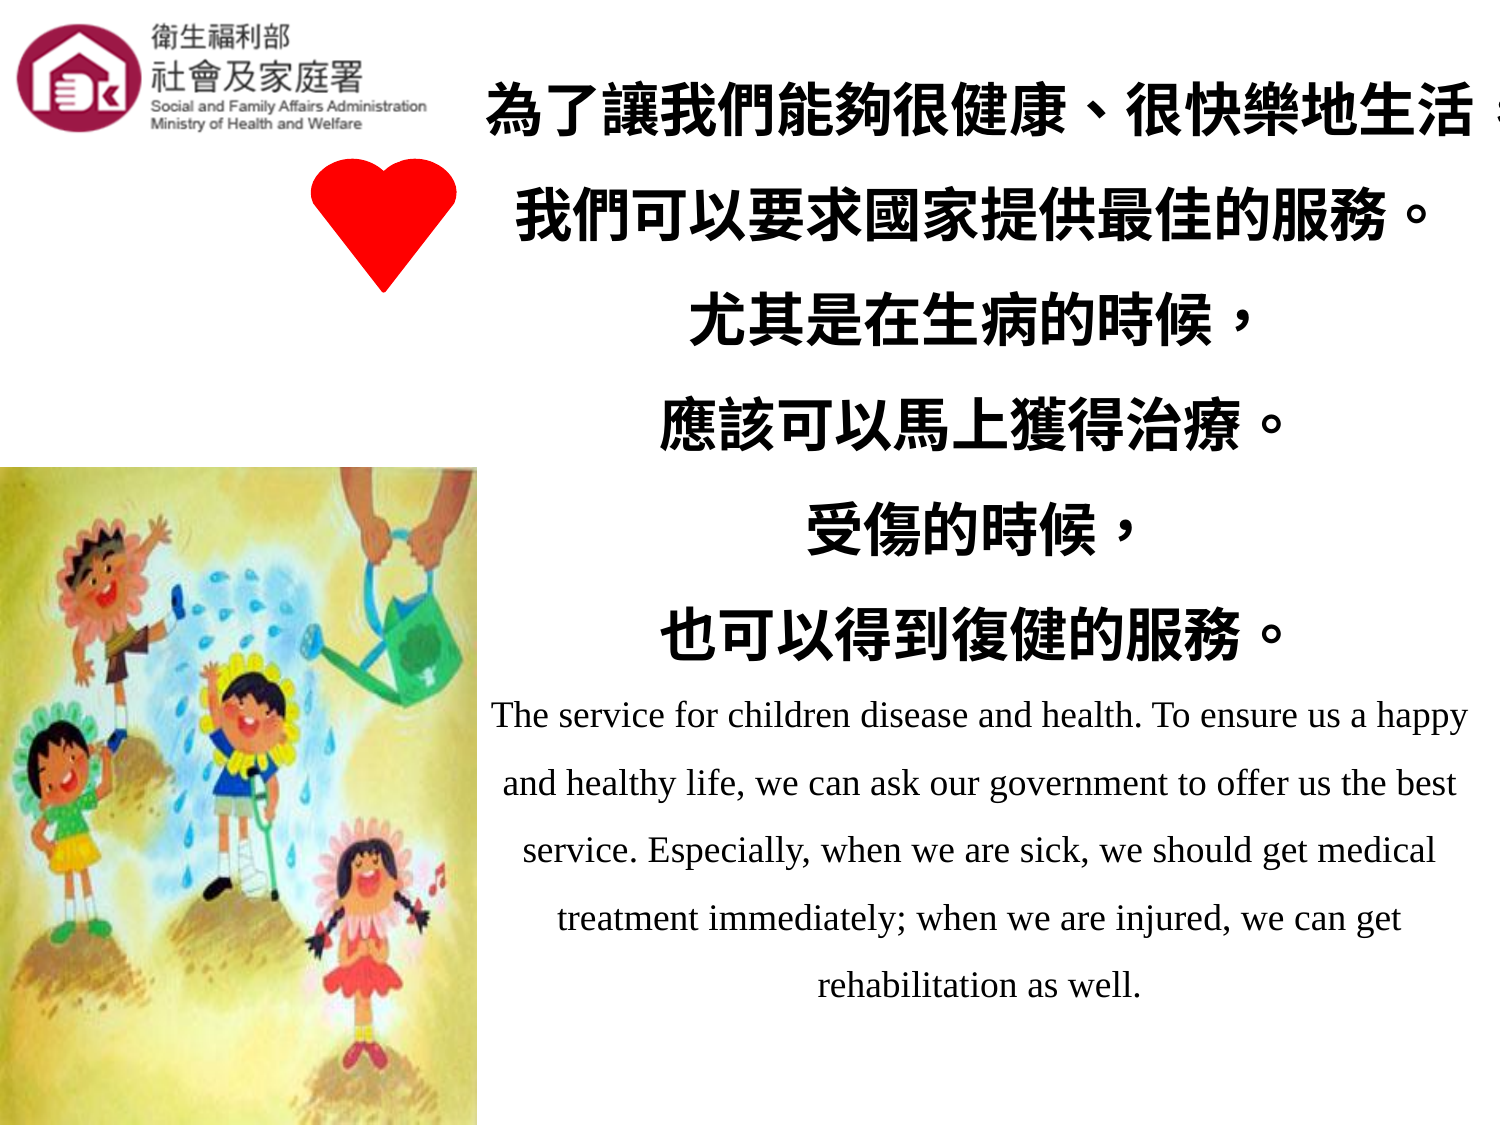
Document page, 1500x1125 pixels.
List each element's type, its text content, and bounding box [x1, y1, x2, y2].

text_box 為了讓我們能夠很健康、很快樂地生活， 我們可以要求國家提供最佳的服務。 尤其是在生病的時候， 應該可以馬上獲得治療。 受傷的時候， 也可以得到復健的服務。 The service for children disease and health. To ensure us a happy and healthy life, we can ask our government to offer us the best service. Especially, when we are sick, we should get medical treatment immediately; when we are injured, we can get rehabilitation as well. [460, 30, 1500, 1081]
text_box [312, 160, 455, 291]
picture [0, 0, 432, 149]
picture [0, 467, 477, 1125]
